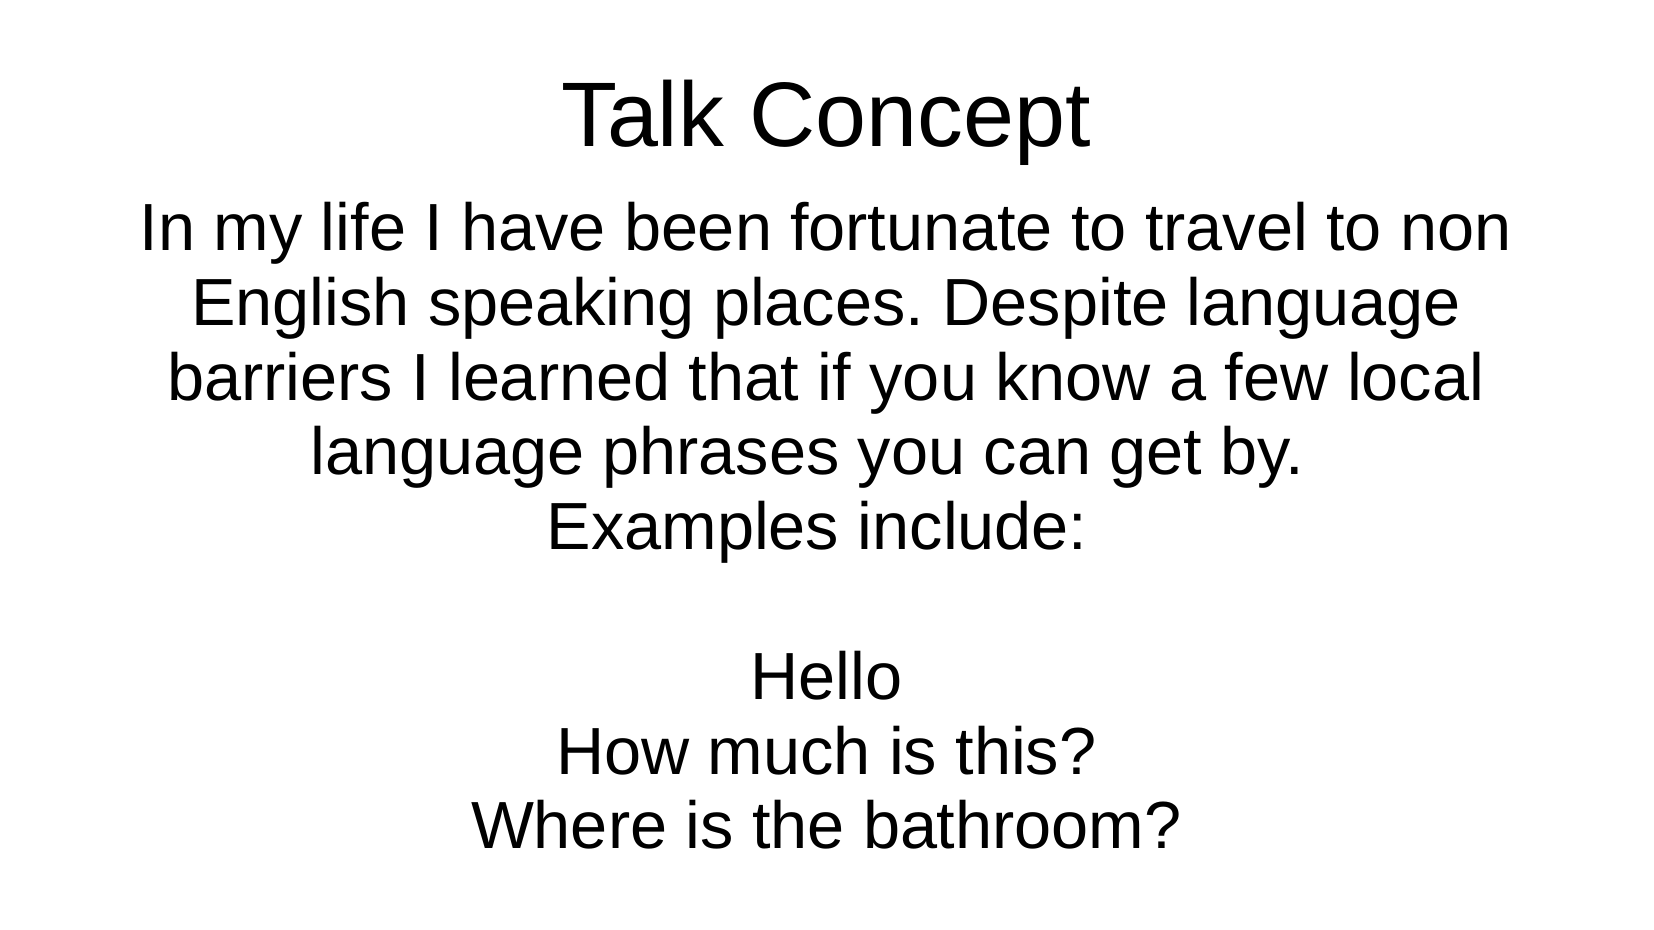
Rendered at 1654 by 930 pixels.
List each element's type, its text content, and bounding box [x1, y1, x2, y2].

subtitle In my life I have been fortunate to travel to non English speaking places. Despite language barriers I learned that if you know a few local language phrases you can get by. Examples include: Hello How much is this? Where is the bathroom? [82, 190, 1571, 864]
title Talk Concept [82, 12, 1571, 190]
